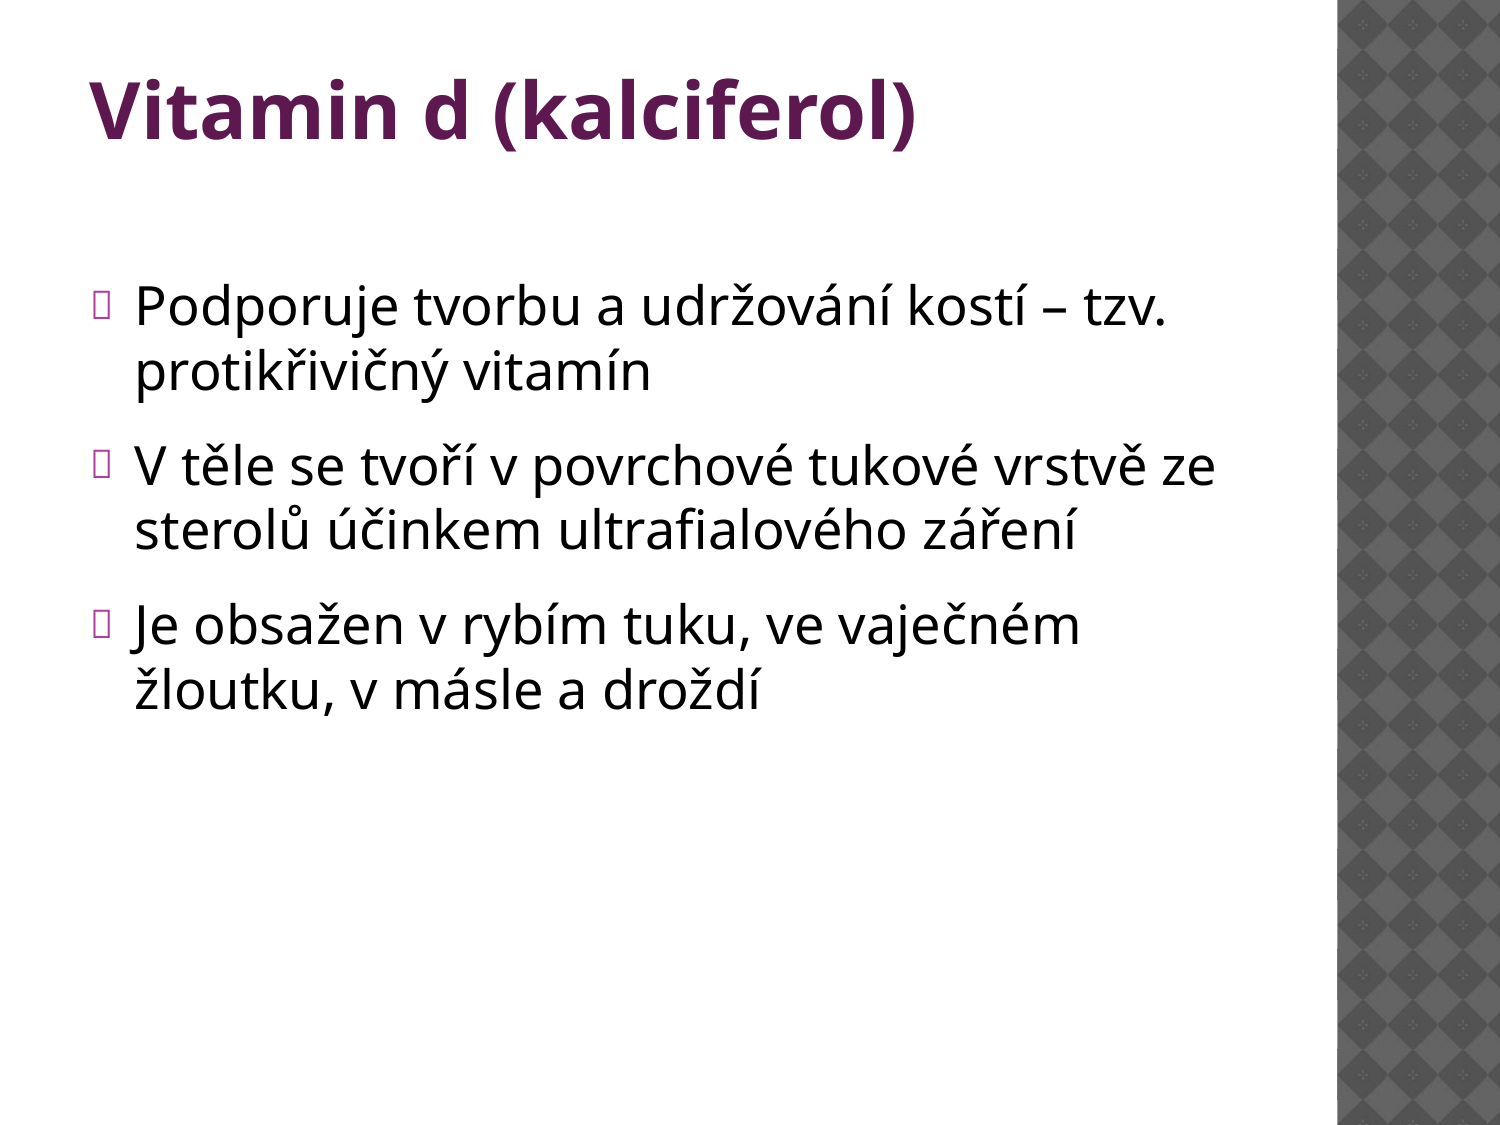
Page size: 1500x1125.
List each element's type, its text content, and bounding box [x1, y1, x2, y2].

title Vitamin d (kalciferol) [75, 52, 1263, 240]
picture [1337, 0, 1500, 1125]
list Podporuje tvorbu a udržování kostí – tzv. protikřivičný vitamín V těle se tvoří v povrchové tukové vrstvě ze sterolů účinkem ultrafialového záření Je obsažen v rybím tuku, ve vaječném žloutku, v másle a droždí [75, 264, 1263, 1059]
